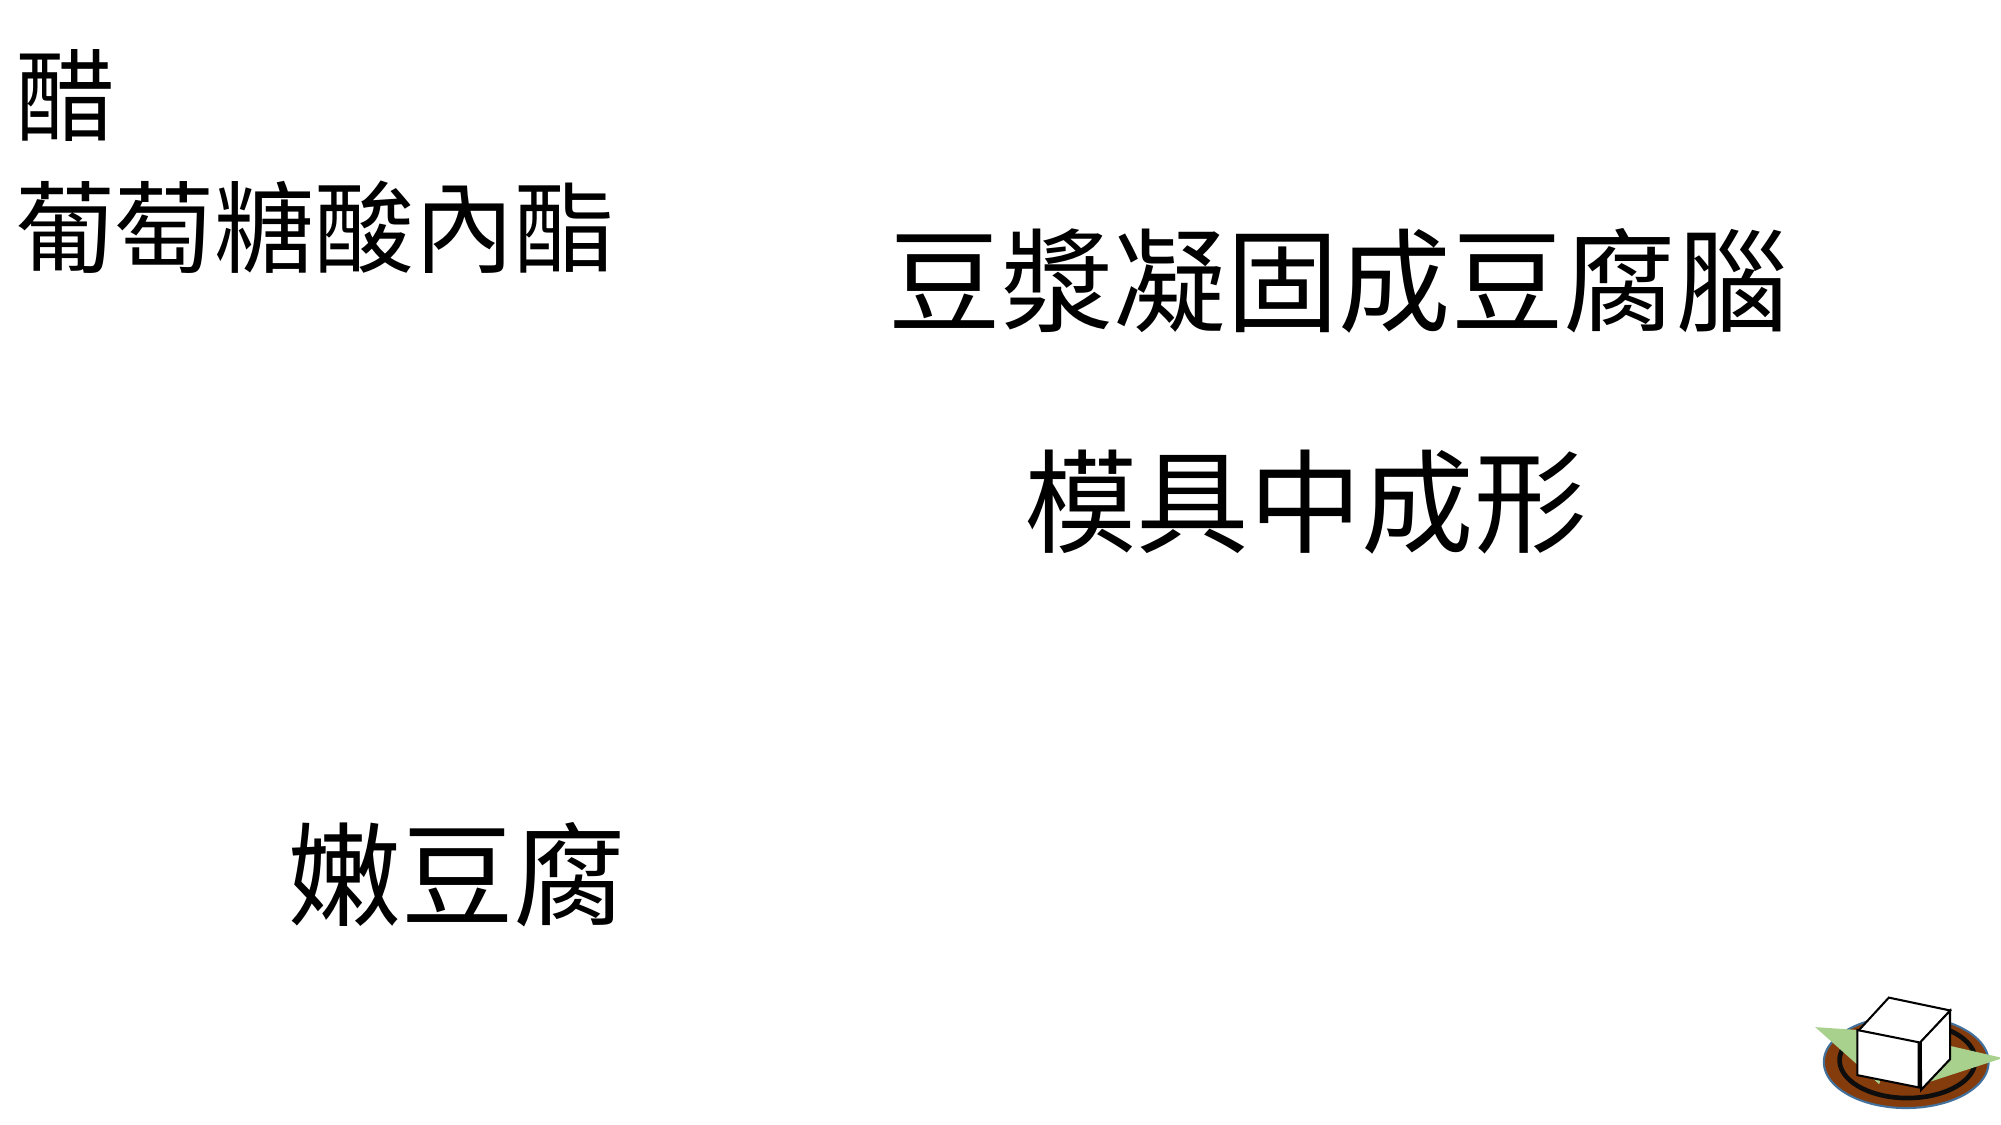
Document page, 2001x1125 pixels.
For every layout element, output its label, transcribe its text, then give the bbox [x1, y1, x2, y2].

text_box 模具中成形 [881, 424, 1730, 577]
text_box 葡萄糖酸內酯 [0, 163, 657, 295]
text_box [1815, 997, 2000, 1109]
text_box 豆漿凝固成豆腐腦 [868, 203, 1809, 356]
text_box 嫩豆腐 [33, 797, 882, 949]
text_box 醋 [0, 26, 708, 163]
